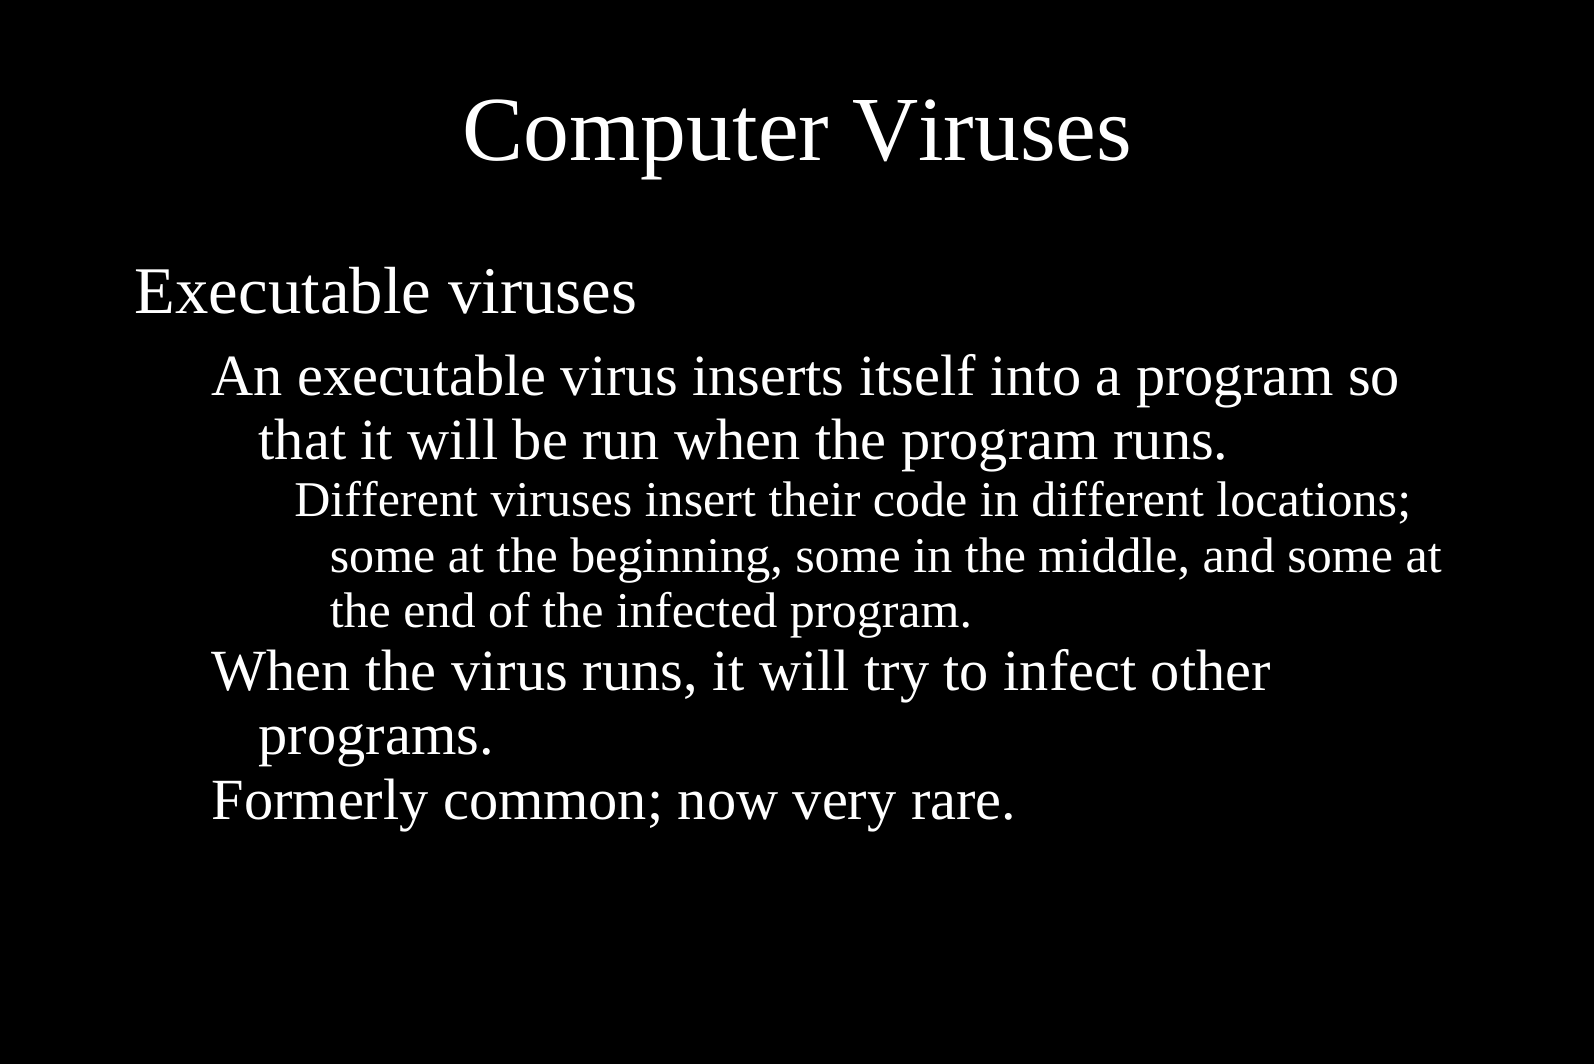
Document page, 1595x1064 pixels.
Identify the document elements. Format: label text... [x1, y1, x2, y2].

title Computer Viruses [117, 40, 1479, 219]
list Executable viruses An executable virus inserts itself into a program so that it will be run when the program runs. Different viruses insert their code in different locations; some at the beginning, some in the middle, and some at the end of the infected program. When the virus runs, it will try to infect other programs. Formerly common; now very rare. [117, 254, 1479, 1064]
